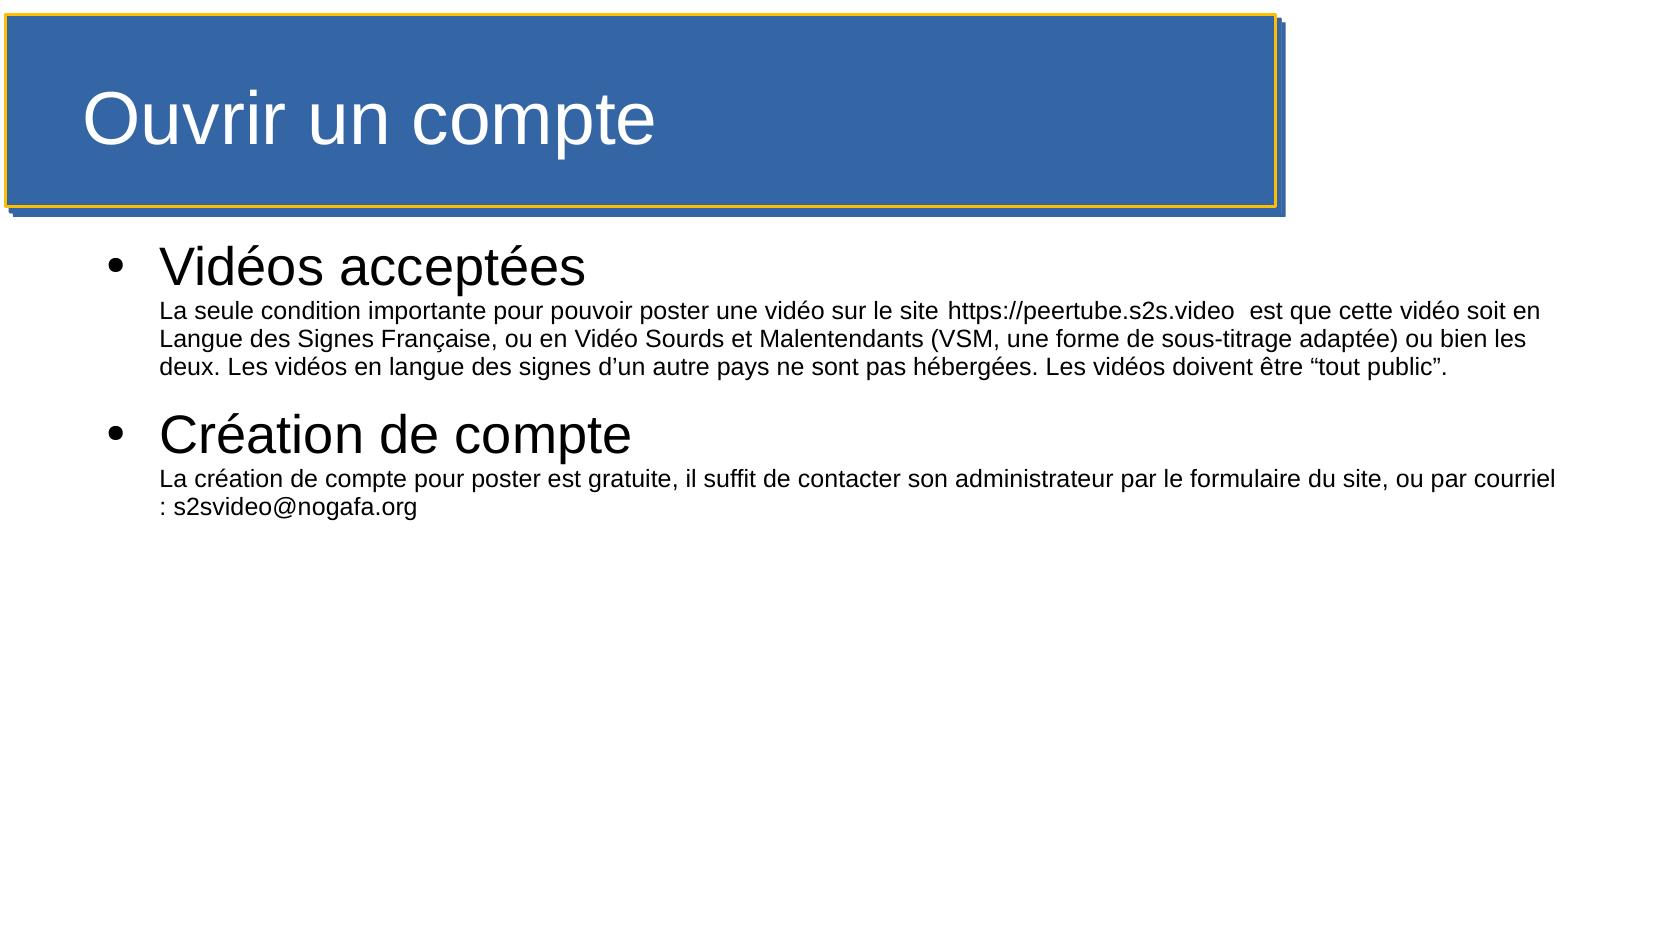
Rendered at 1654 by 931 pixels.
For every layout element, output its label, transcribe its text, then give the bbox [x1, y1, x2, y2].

title Ouvrir un compte [82, 44, 1235, 192]
list Vidéos acceptées La seule condition importante pour pouvoir poster une vidéo sur le site https://peertube.s2s.video est que cette vidéo soit en Langue des Signes Française, ou en Vidéo Sourds et Malentendants (VSM, une forme de sous-titrage adaptée) ou bien les deux. Les vidéos en langue des signes d’un autre pays ne sont pas hébergées. Les vidéos doivent être “tout public”. Création de compte La création de compte pour poster est gratuite, il suffit de contacter son administrateur par le formulaire du site, ou par courriel : s2svideo@nogafa.org [88, 236, 1565, 798]
